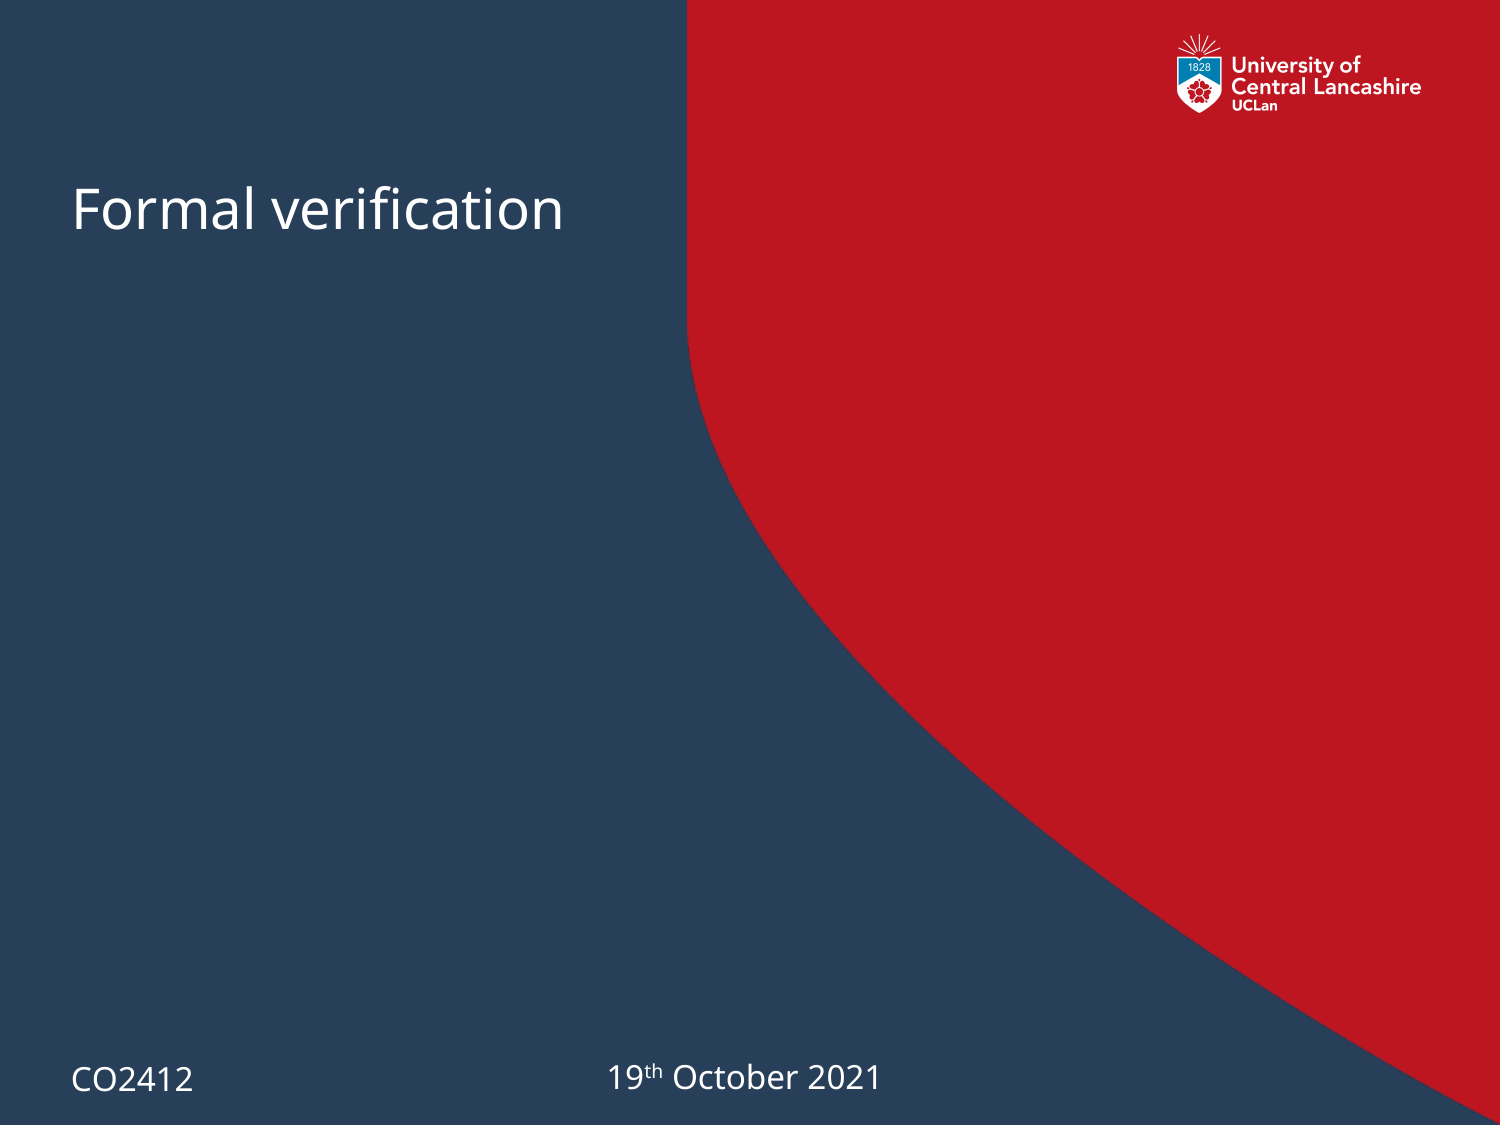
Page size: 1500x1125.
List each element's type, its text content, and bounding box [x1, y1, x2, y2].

text_box Formal verification [56, 86, 1185, 328]
picture [687, 0, 1500, 1125]
